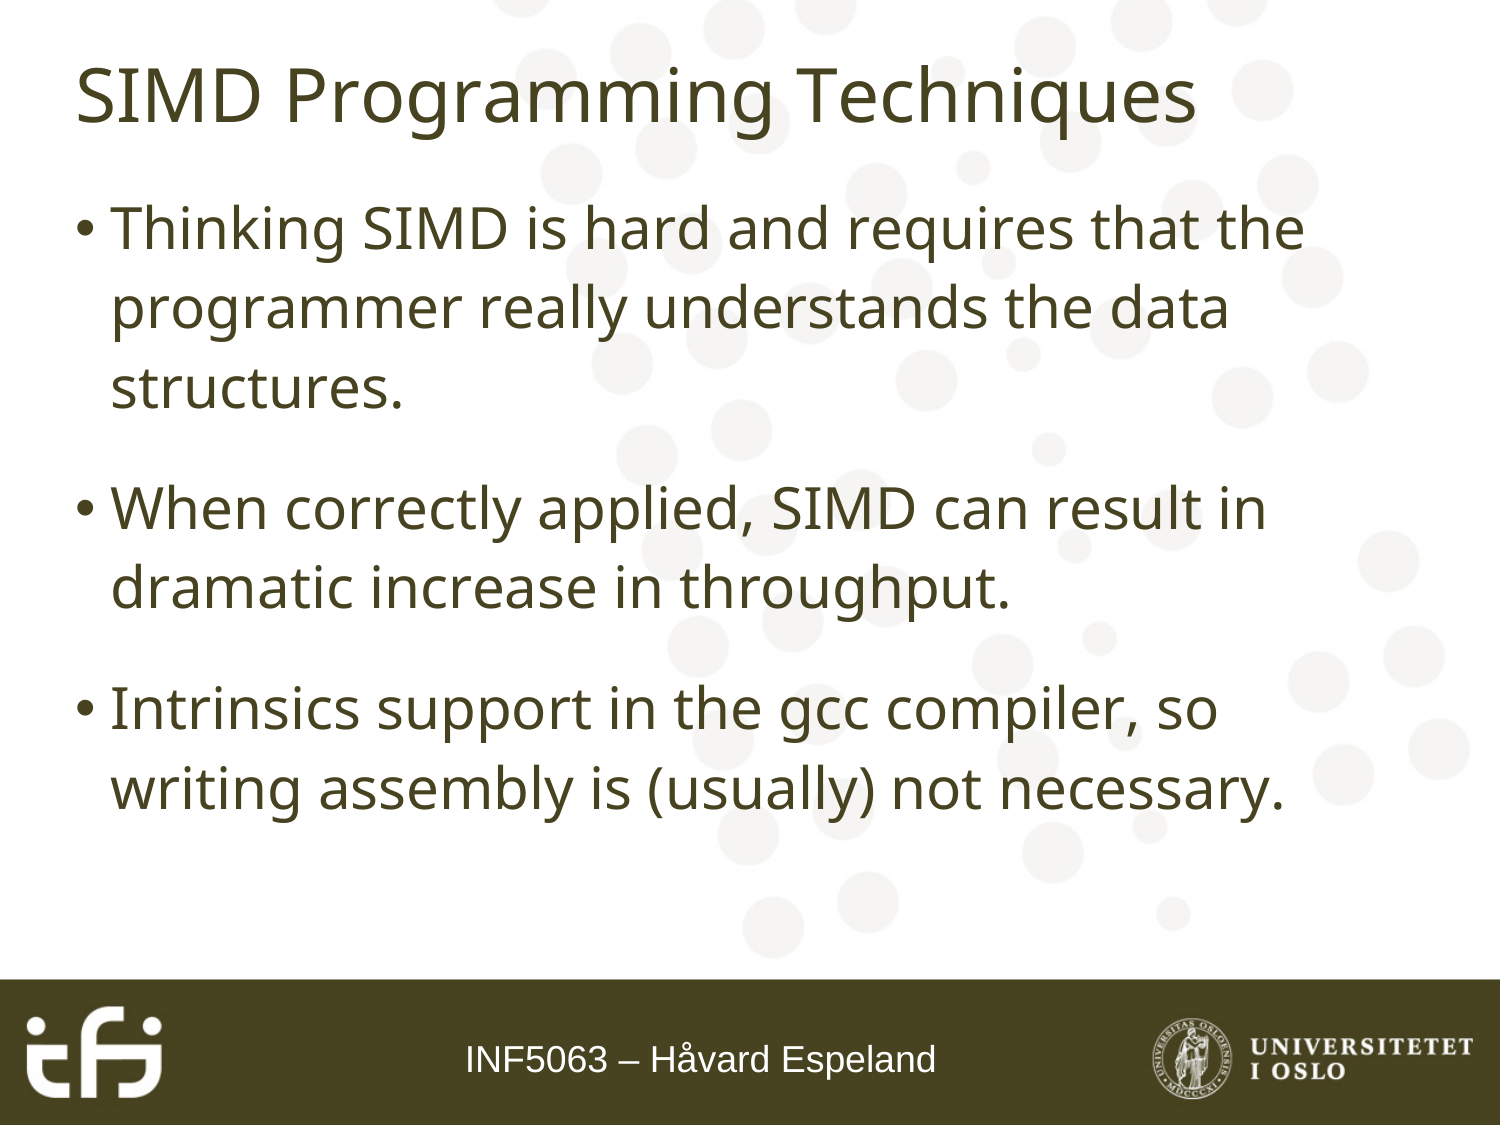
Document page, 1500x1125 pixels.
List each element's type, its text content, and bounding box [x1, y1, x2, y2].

list Thinking SIMD is hard and requires that the programmer really understands the data structures. When correctly applied, SIMD can result in dramatic increase in throughput. Intrinsics support in the gcc compiler, so writing assembly is (usually) not necessary. [75, 187, 1426, 938]
picture [0, 0, 1500, 1125]
title SIMD Programming Techniques [75, 40, 1426, 146]
